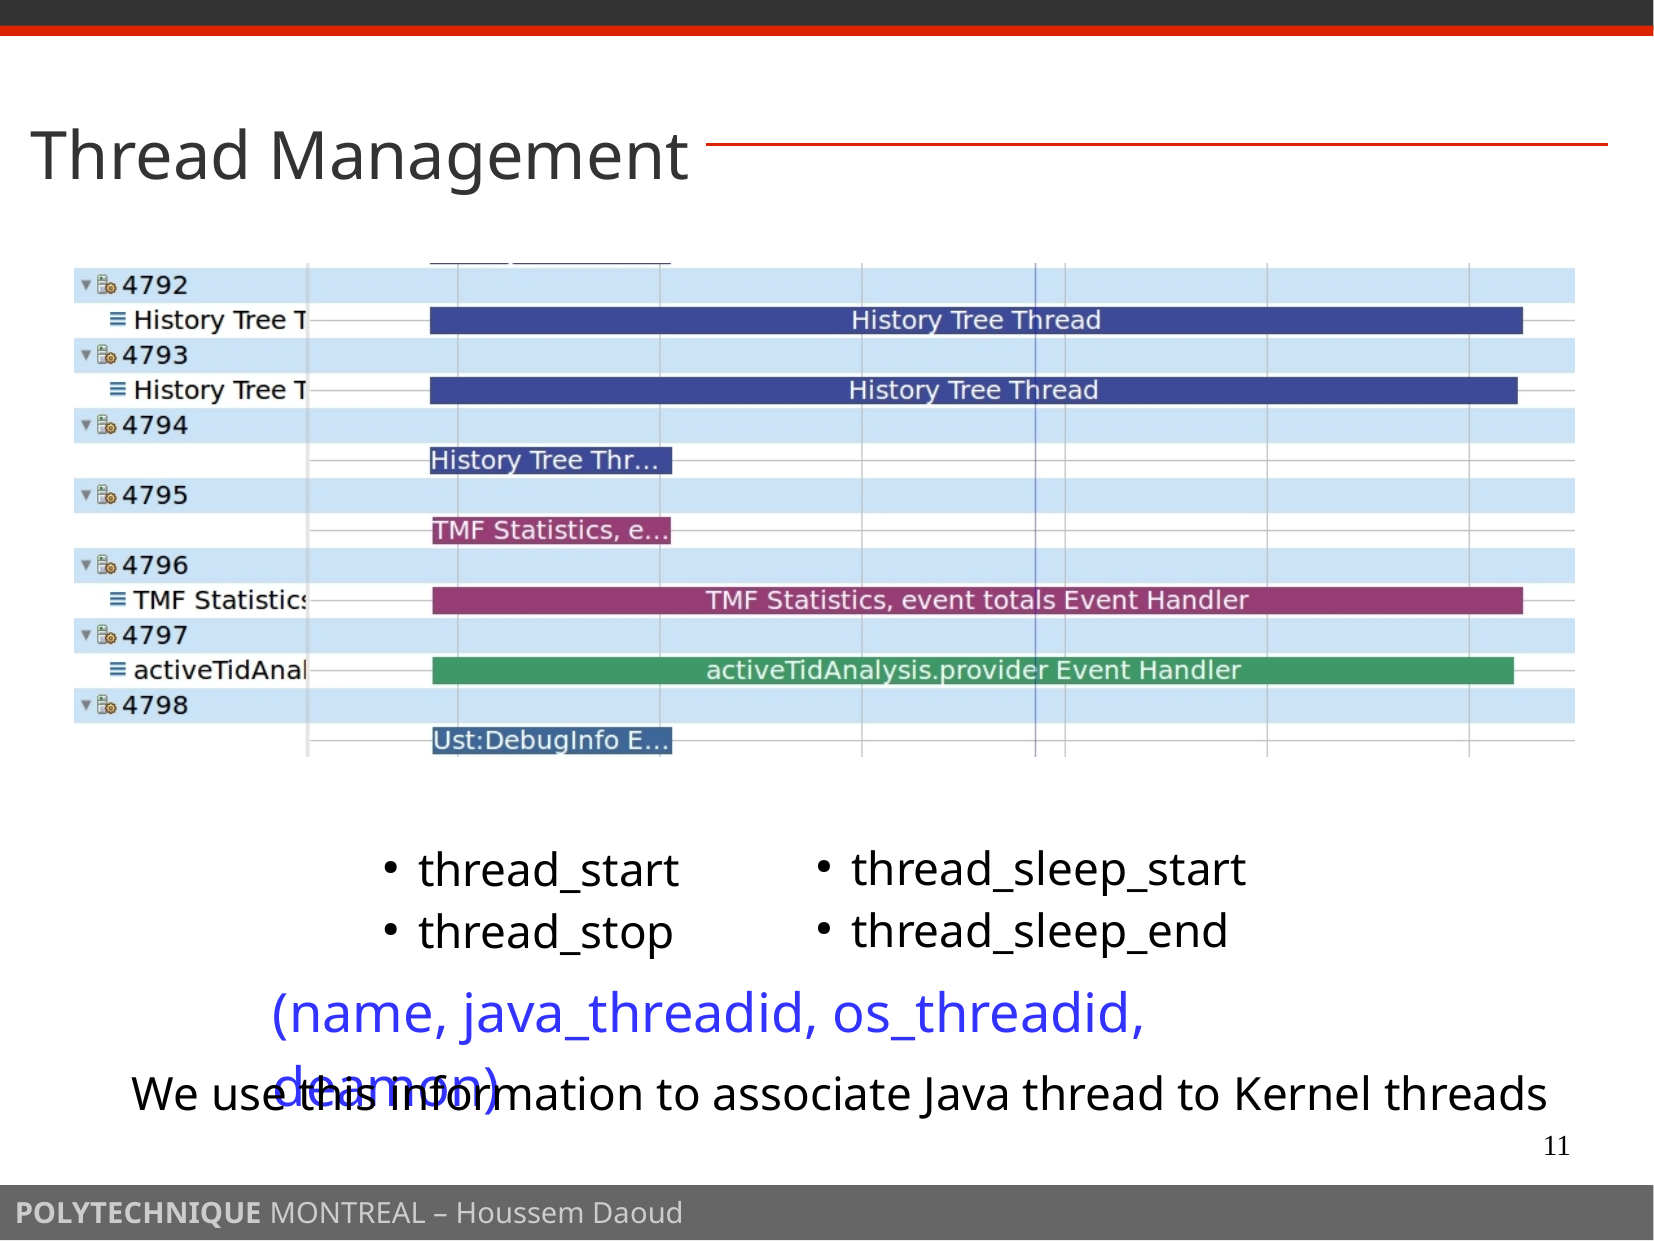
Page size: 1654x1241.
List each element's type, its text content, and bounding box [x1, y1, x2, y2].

text_box [0, 0, 1654, 36]
text_box thread_sleep_start thread_sleep_end [801, 828, 1355, 963]
text_box Thread Management [30, 60, 1561, 203]
text_box We use this information to associate Java thread to Kernel threads [81, 1054, 1573, 1129]
text_box (name, java_threadid, os_threadid, deamon) [258, 966, 1396, 1053]
text_box thread_start thread_stop [368, 829, 801, 963]
picture [74, 263, 1575, 757]
text_box POLYTECHNIQUE MONTREAL – Houssem Daoud [0, 1185, 1654, 1241]
